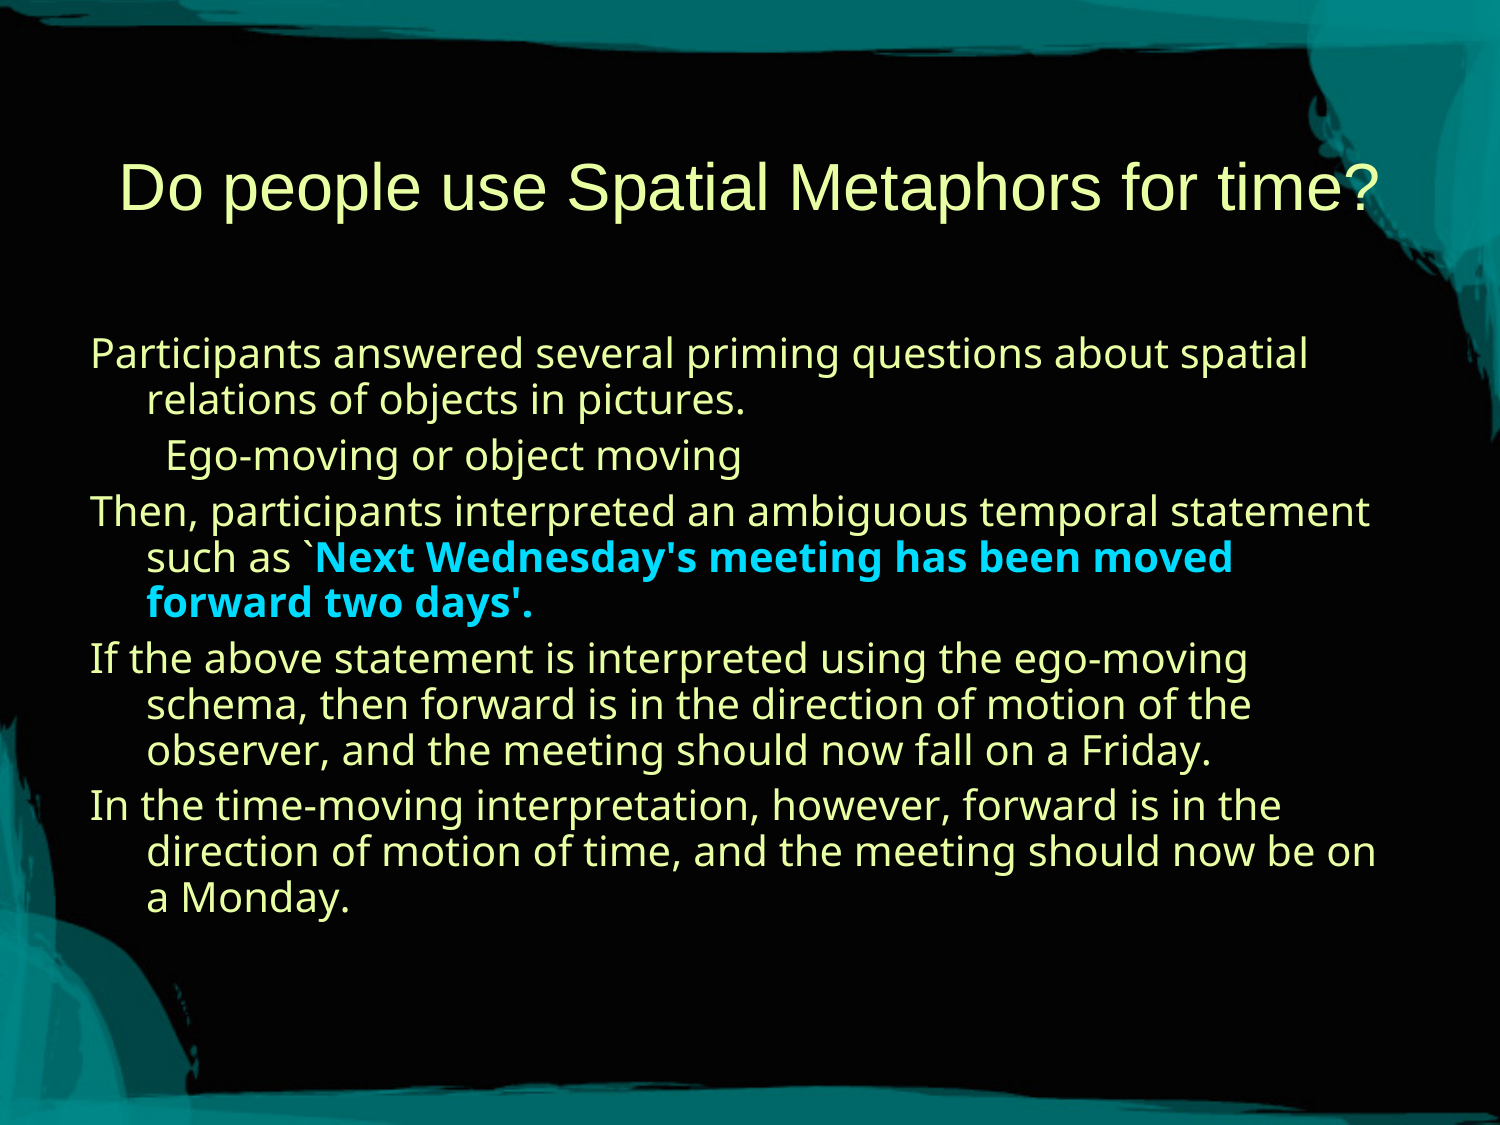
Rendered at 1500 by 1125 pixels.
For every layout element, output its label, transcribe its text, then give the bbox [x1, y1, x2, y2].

title Do people use Spatial Metaphors for time? [75, 75, 1426, 301]
list Participants answered several priming questions about spatial relations of objects in pictures. Ego-moving or object moving Then, participants interpreted an ambiguous temporal statement such as `Next Wednesday's meeting has been moved forward two days'. If the above statement is interpreted using the ego-moving schema, then forward is in the direction of motion of the observer, and the meeting should now fall on a Friday. In the time-moving interpretation, however, forward is in the direction of motion of time, and the meeting should now be on a Monday. [75, 324, 1426, 963]
picture [0, 0, 1500, 1125]
